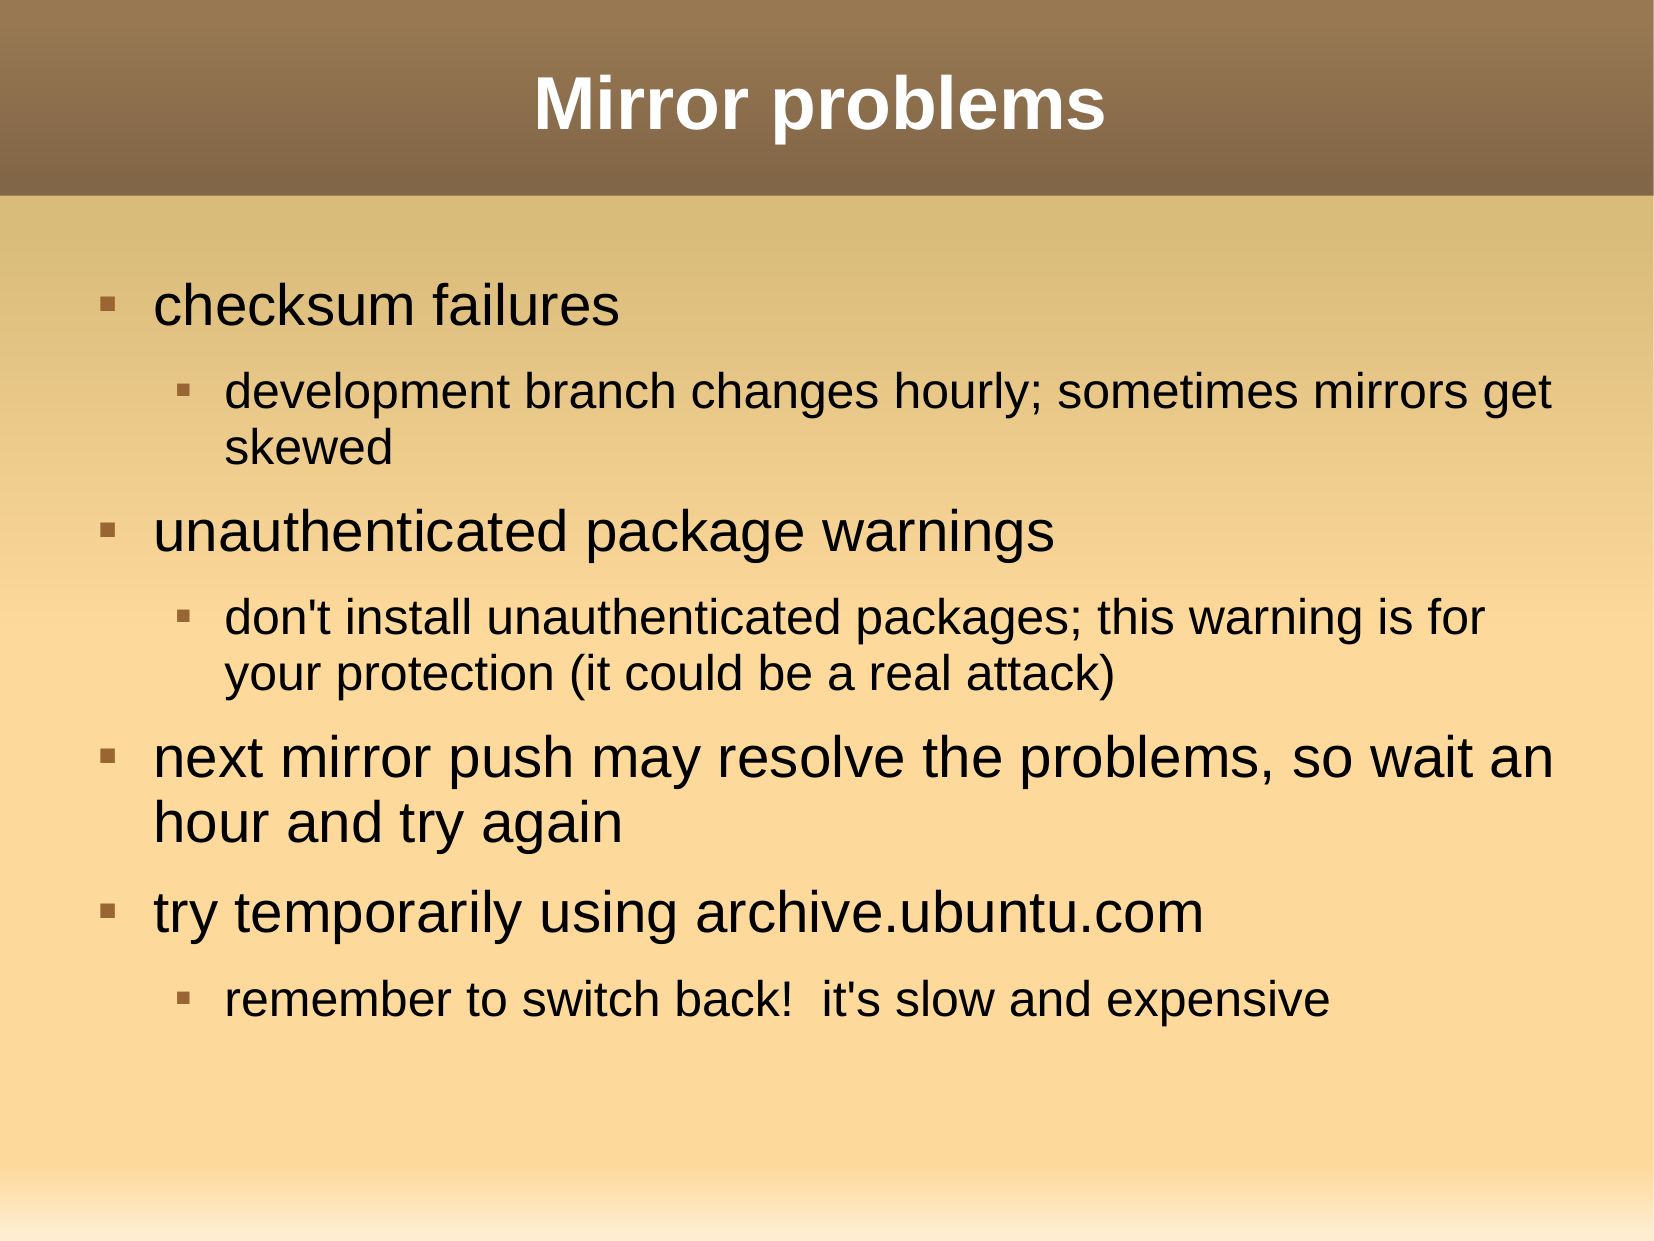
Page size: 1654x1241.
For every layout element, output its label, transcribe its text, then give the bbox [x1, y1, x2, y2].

list checksum failures development branch changes hourly; sometimes mirrors get skewed unauthenticated package warnings don't install unauthenticated packages; this warning is for your protection (it could be a real attack) next mirror push may resolve the problems, so wait an hour and try again try temporarily using archive.ubuntu.com remember to switch back! it's slow and expensive [82, 272, 1571, 1077]
picture [0, 0, 1654, 1241]
title Mirror problems [76, 0, 1565, 208]
